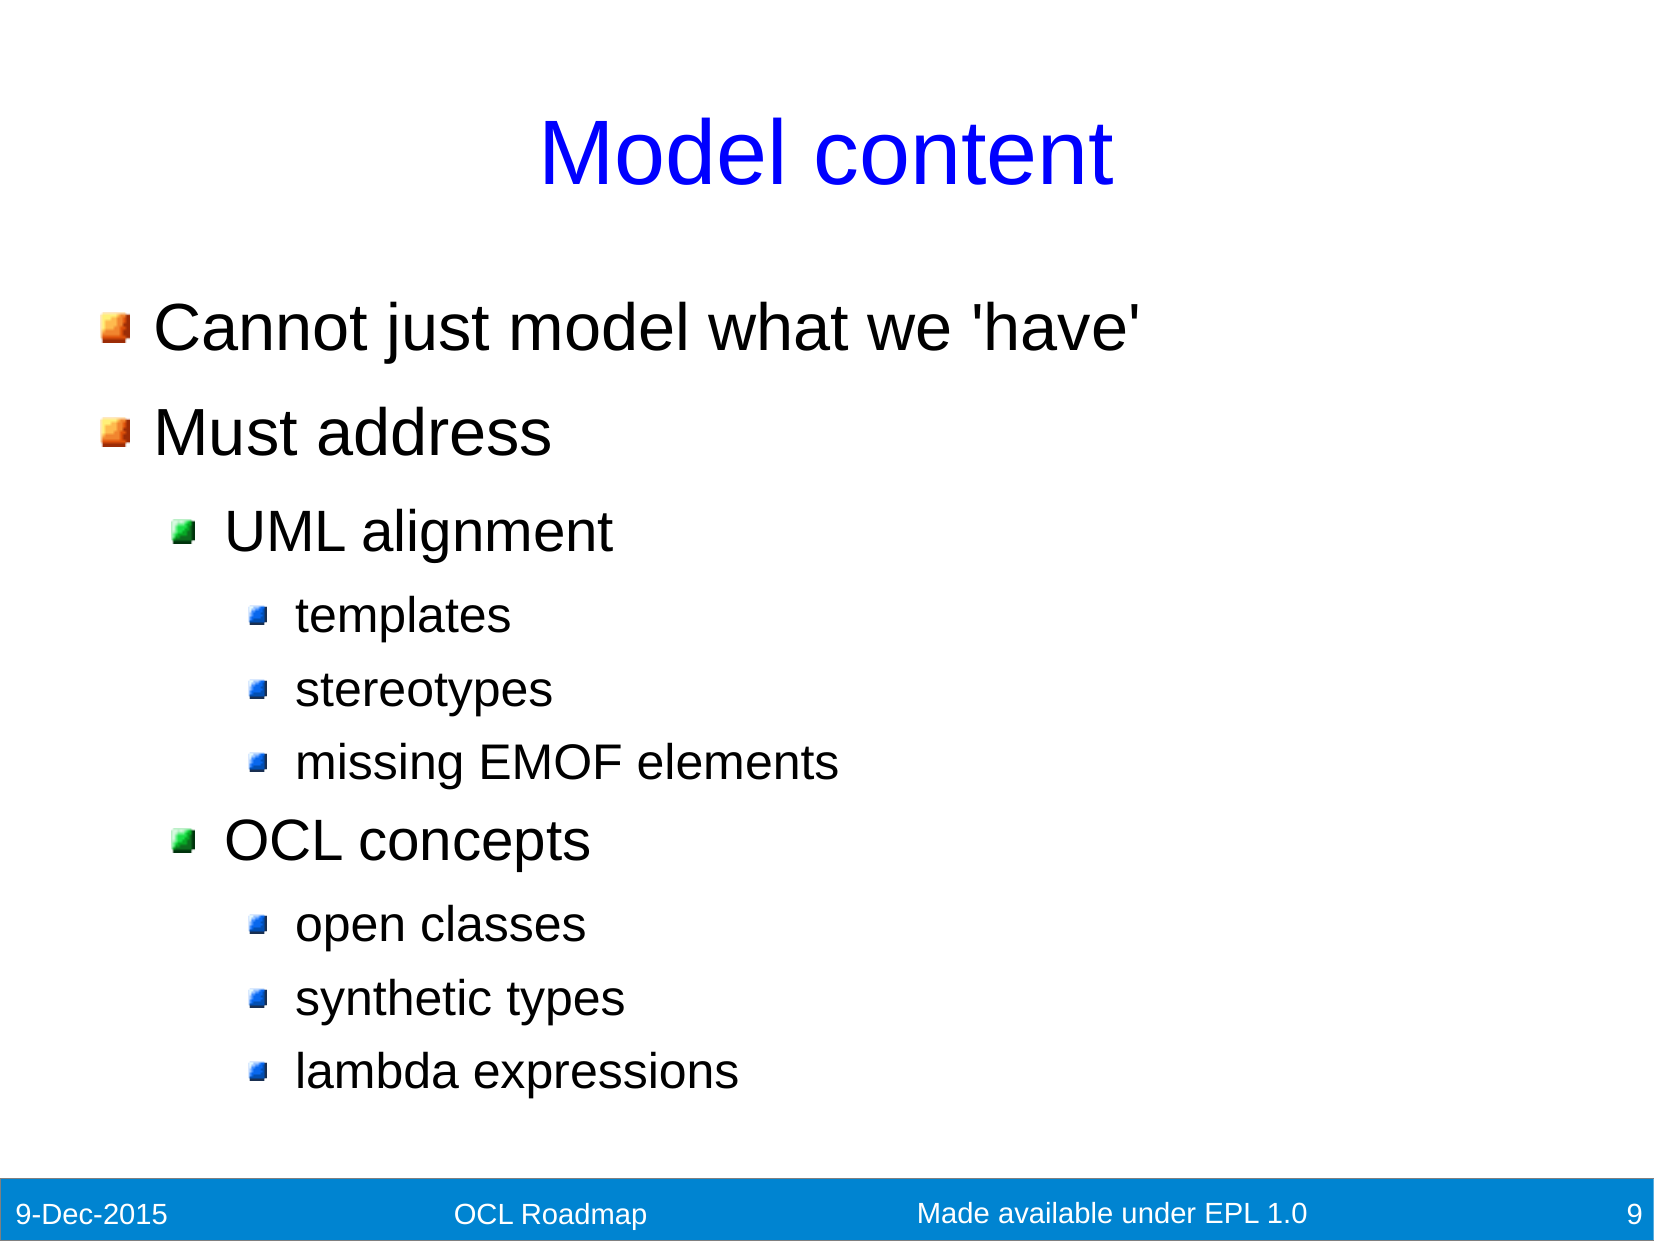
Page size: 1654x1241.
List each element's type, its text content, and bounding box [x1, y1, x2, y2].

list Cannot just model what we 'have' Must address UML alignment templates stereotypes missing EMOF elements OCL concepts open classes synthetic types lambda expressions [82, 290, 1571, 1173]
title Model content [82, 49, 1571, 257]
